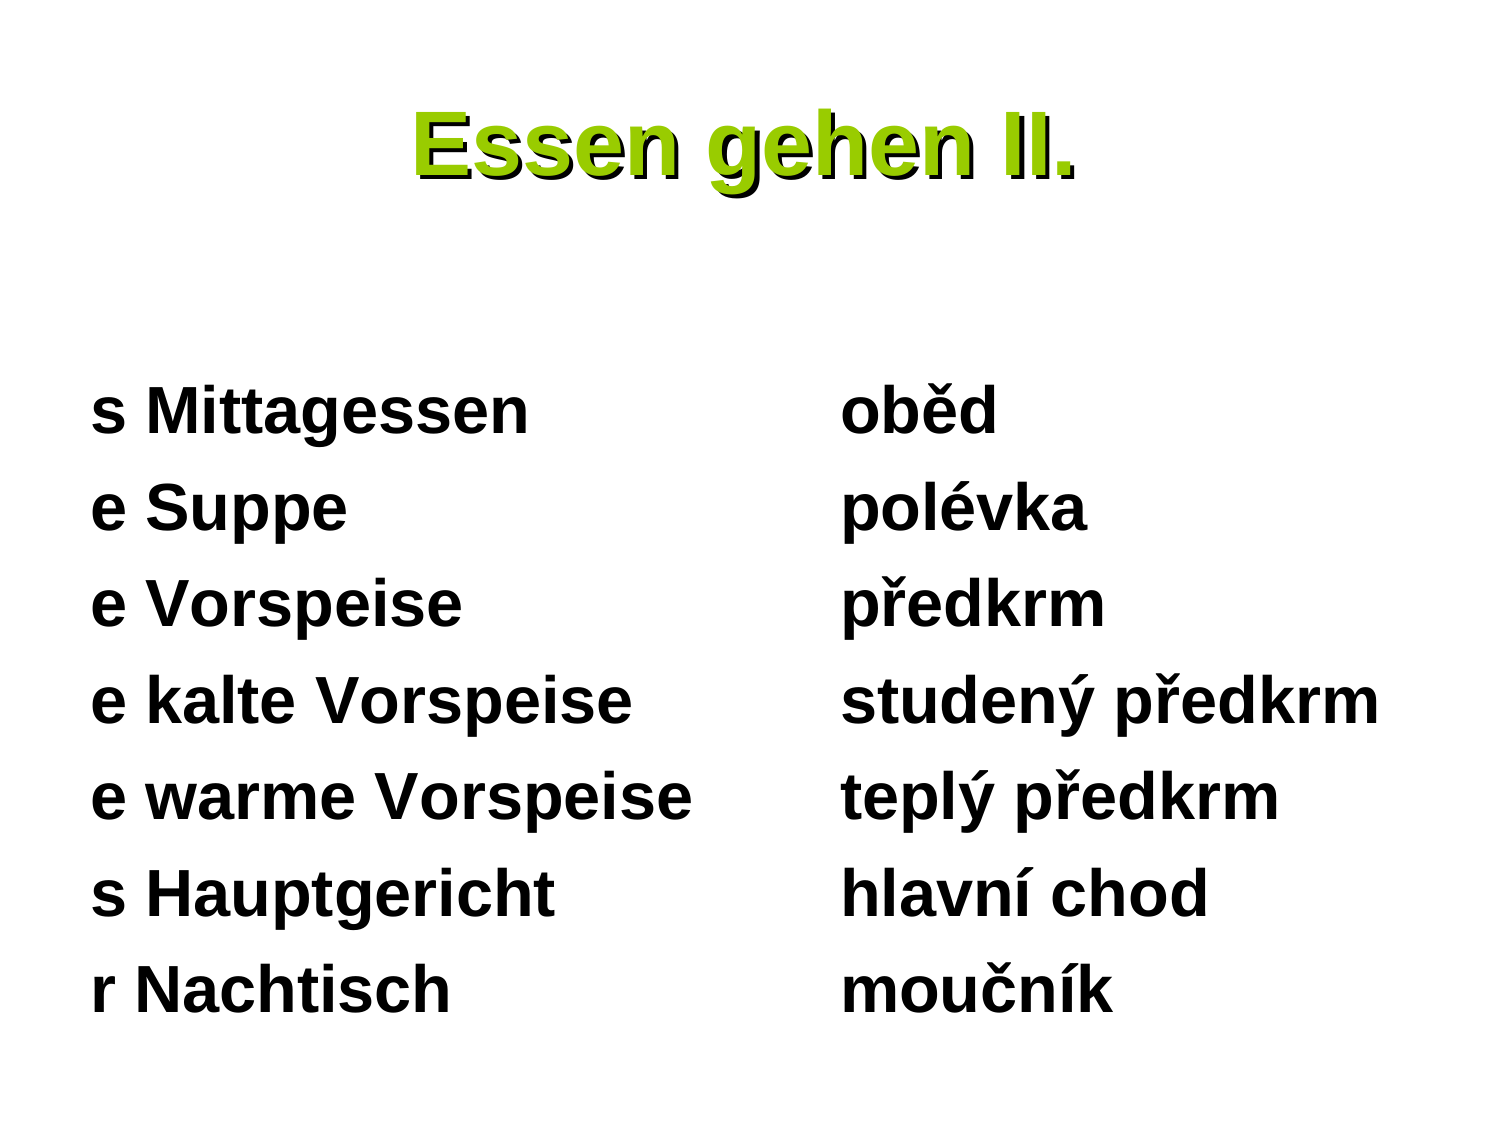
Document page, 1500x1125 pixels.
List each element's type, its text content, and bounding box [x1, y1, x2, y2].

list s Mittagessen oběd e Suppe polévka e Vorspeise předkrm e kalte Vorspeise studený předkrm e warme Vorspeise teplý předkrm s Hauptgericht hlavní chod r Nachtisch moučník [75, 262, 1426, 1125]
title Essen gehen II. [75, 45, 1426, 233]
